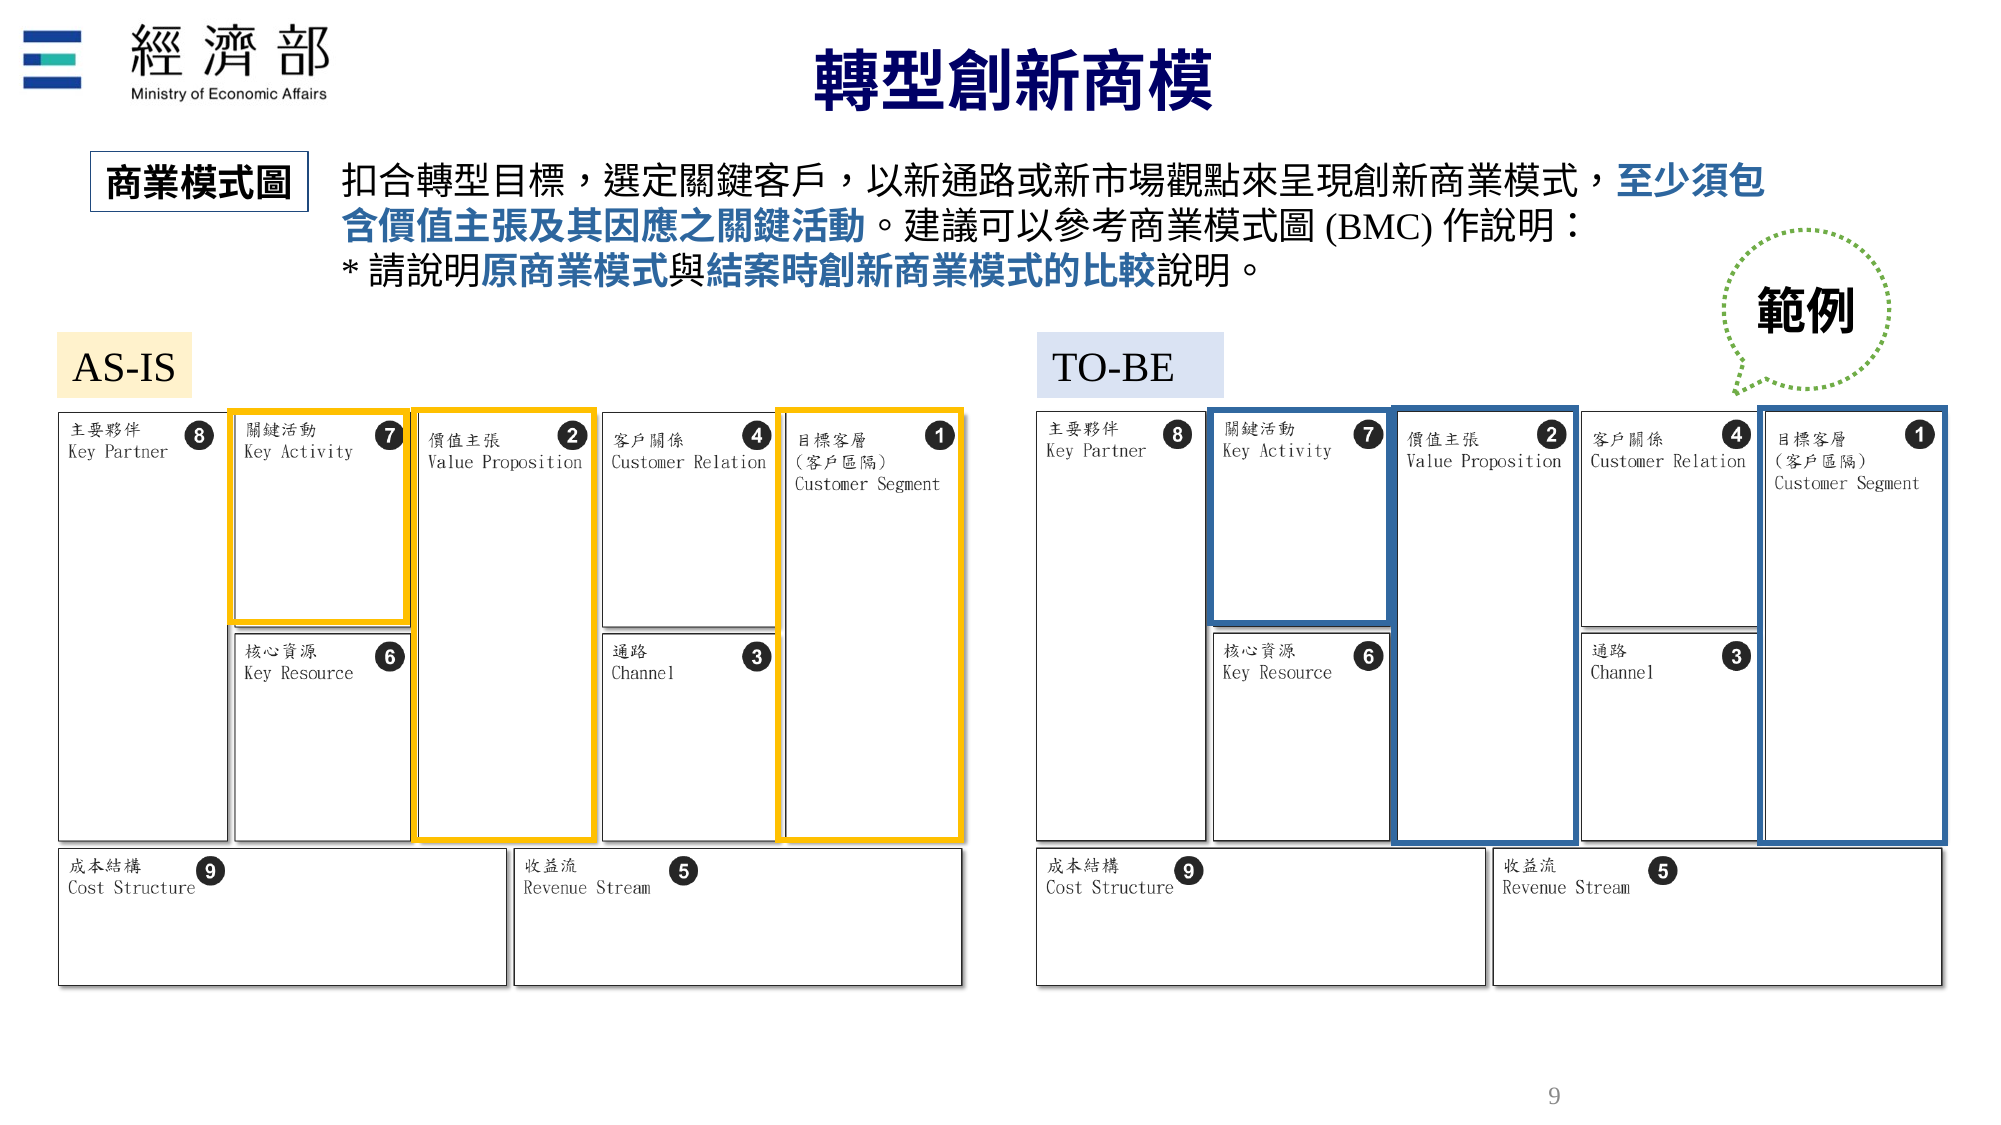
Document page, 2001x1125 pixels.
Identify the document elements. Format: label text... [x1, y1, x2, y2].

text_box 商業模式圖 [90, 151, 308, 212]
picture [781, 413, 958, 837]
text_box 範例 [1723, 229, 1890, 396]
picture [1214, 413, 1386, 620]
picture [1033, 408, 1952, 994]
picture [1763, 411, 1942, 840]
text_box 9 [1533, 1065, 2000, 1125]
picture [233, 415, 403, 619]
picture [417, 413, 591, 837]
text_box AS-IS [57, 332, 192, 398]
picture [1397, 411, 1573, 840]
picture [55, 410, 972, 994]
text_box TO-BE [1037, 332, 1224, 398]
text_box 轉型創新商模 [382, 30, 1647, 149]
text_box 扣合轉型目標，選定關鍵客戶，以新通路或新市場觀點來呈現創新商業模式，至少須包含價值主張及其因應之關鍵活動。建議可以參考商業模式圖(BMC)作說明： *請說明原商業模式與結案時創新商業模式的比較說明。 [326, 149, 1795, 300]
